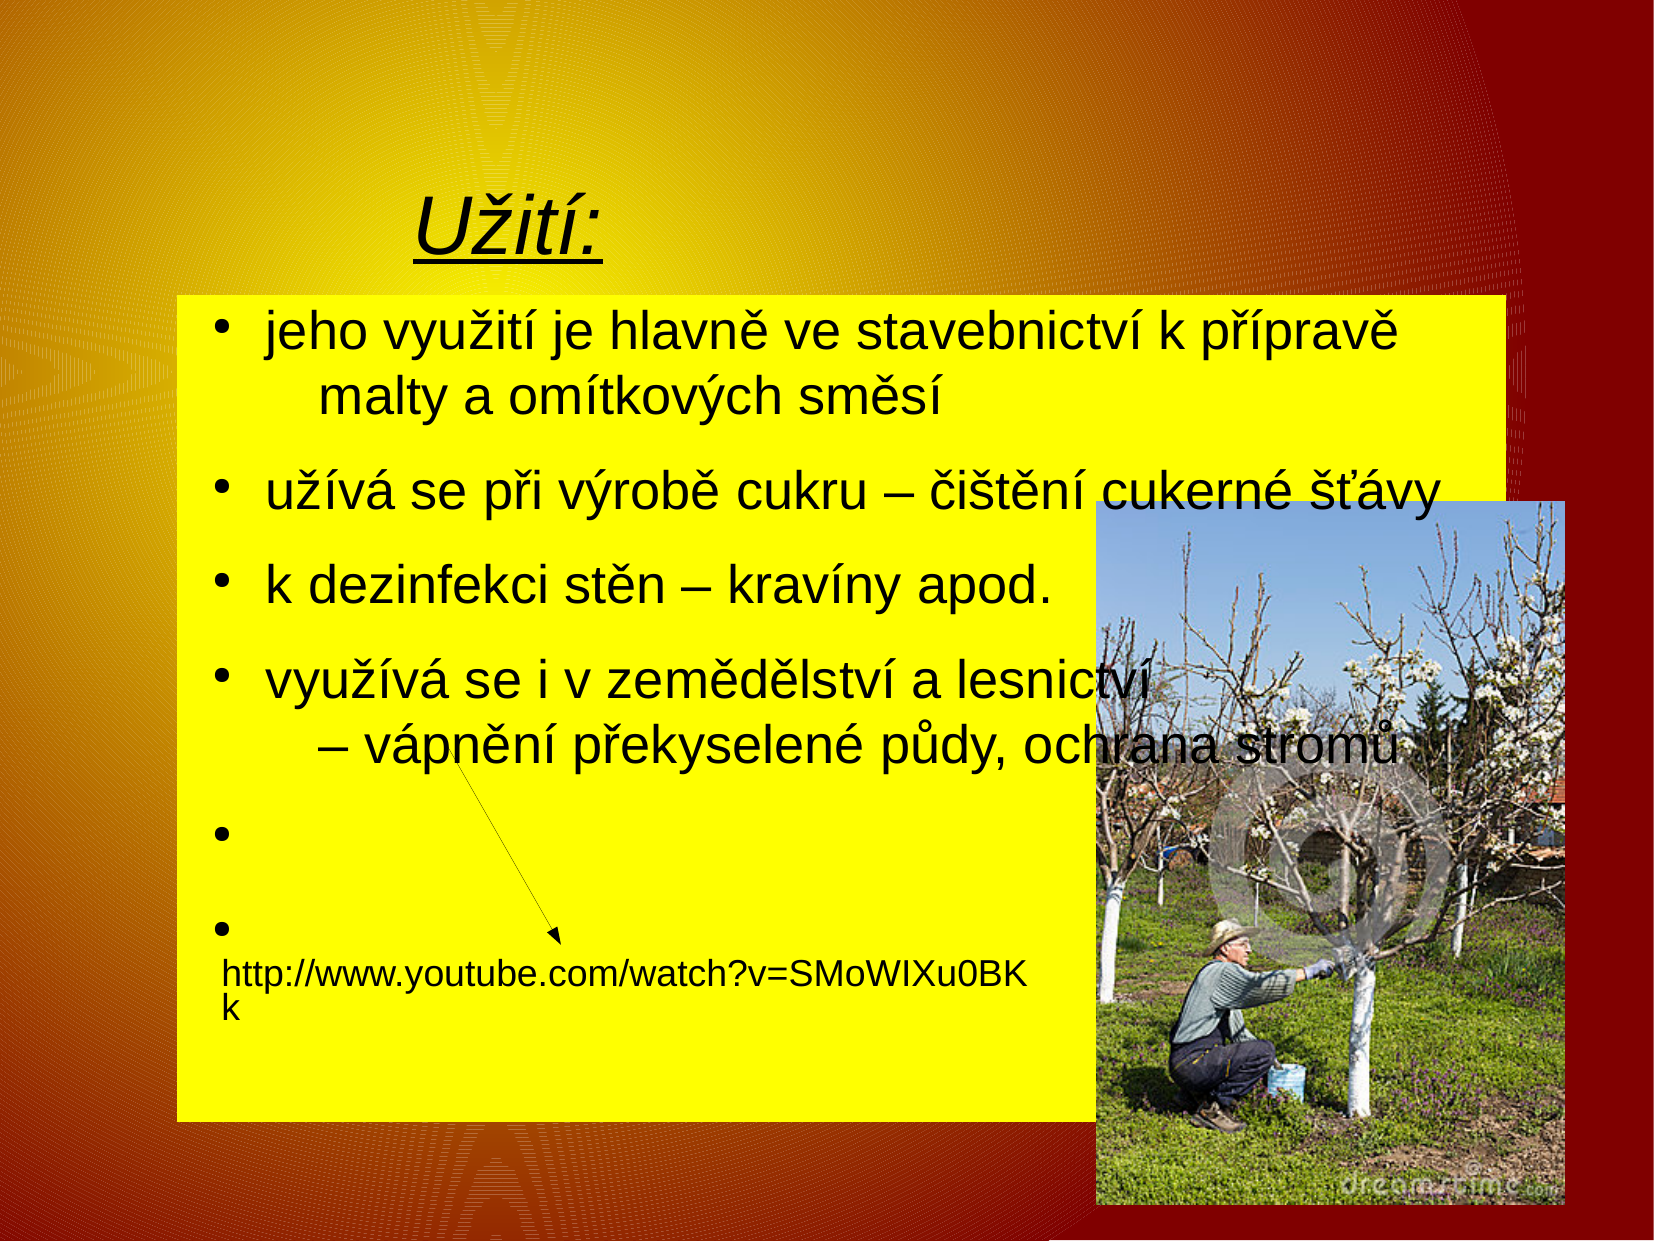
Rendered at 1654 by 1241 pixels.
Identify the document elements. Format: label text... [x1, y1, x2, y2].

text_box http://www.youtube.com/watch?v=SMoWIXu0BKk [206, 944, 1059, 1044]
picture [1096, 501, 1565, 1206]
title Užití: [0, 117, 1252, 325]
text_box [177, 948, 1096, 1122]
list jeho využití je hlavně ve stavebnictví k přípravě malty a omítkových směsí užívá se při výrobě cukru – čištění cukerné šťávy k dezinfekci stěn – kravíny apod. využívá se i v zemědělství a lesnictví – vápnění překyselené půdy, ochrana stromů [177, 295, 1506, 948]
